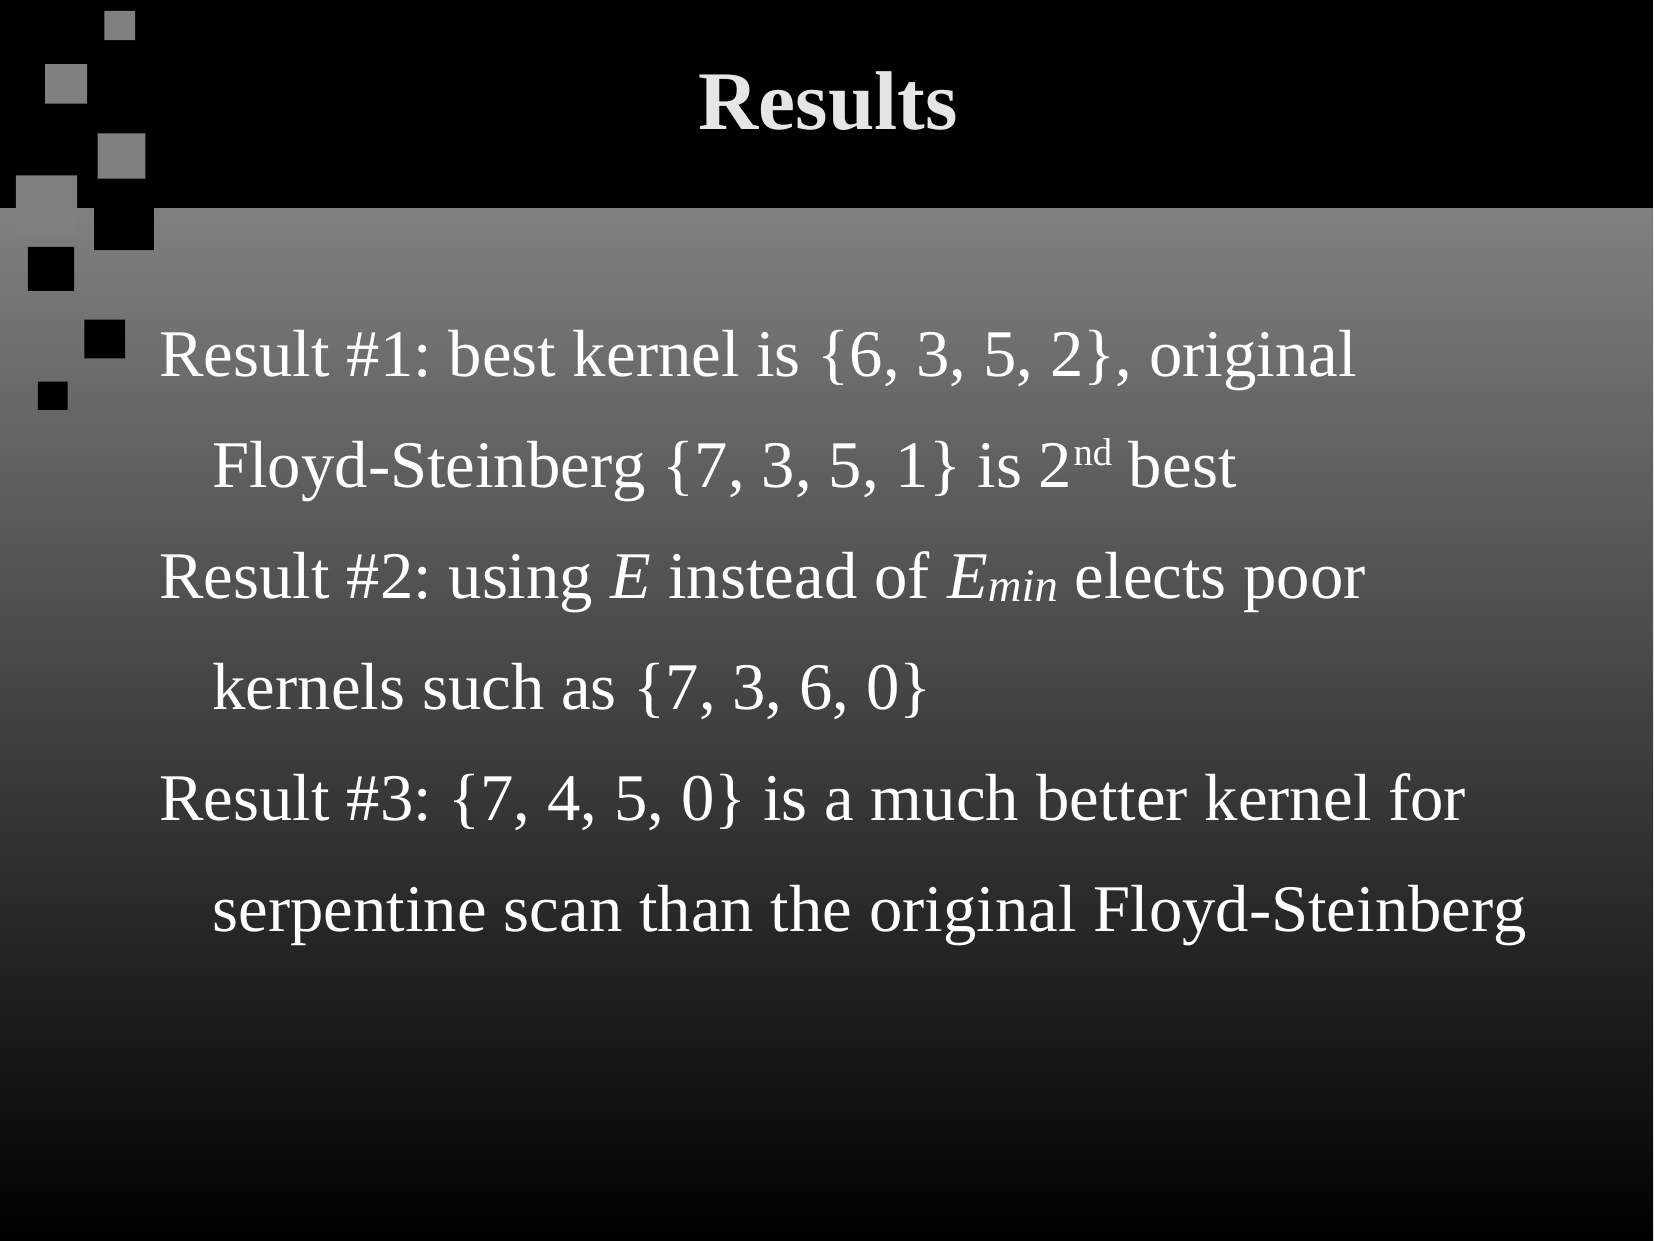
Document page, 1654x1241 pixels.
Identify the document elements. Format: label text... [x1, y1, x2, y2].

list Result #1: best kernel is {6, 3, 5, 2}, original Floyd-Steinberg {7, 3, 5, 1} is 2nd best Result #2: using E instead of Emin elects poor kernels such as {7, 3, 6, 0} Result #3: {7, 4, 5, 0} is a much better kernel for serpentine scan than the original Floyd-Steinberg [141, 279, 1532, 1183]
title Results [90, 0, 1567, 204]
